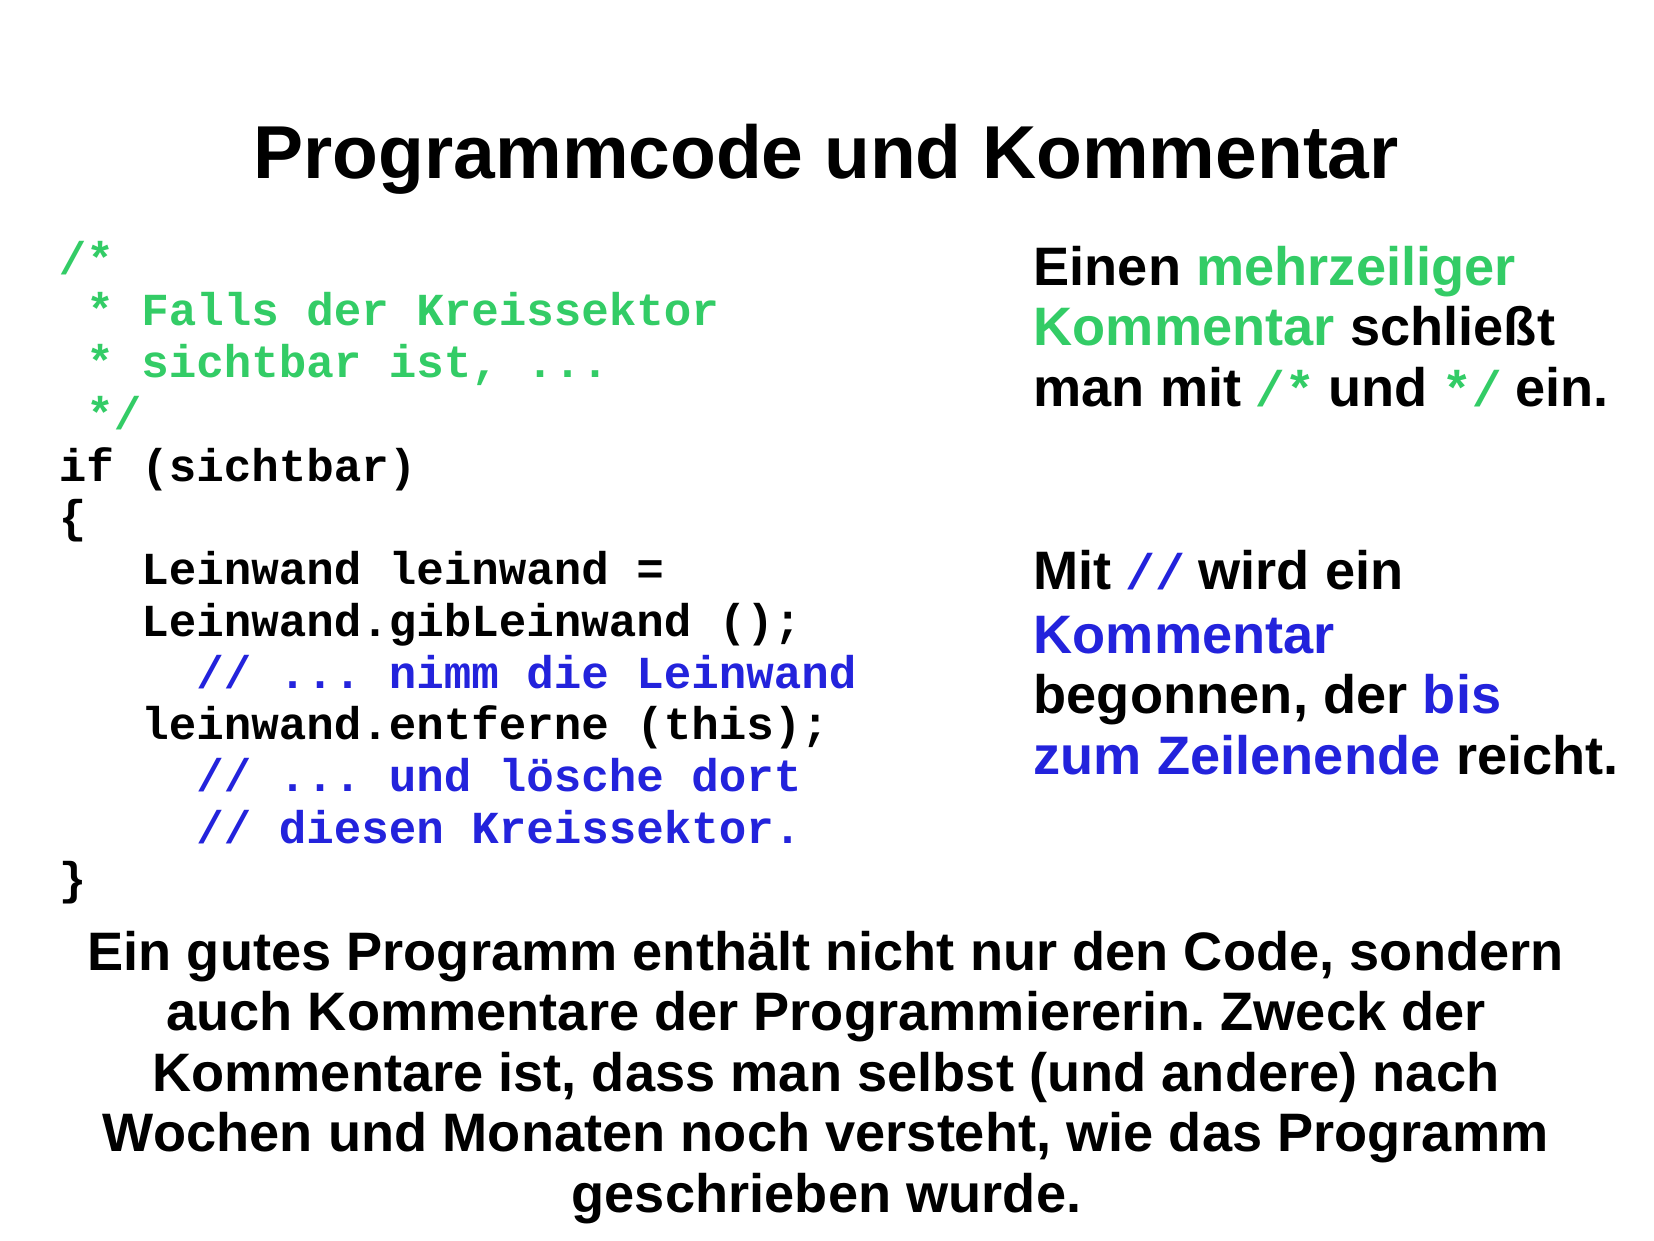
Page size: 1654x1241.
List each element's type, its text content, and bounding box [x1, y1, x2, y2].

title Programmcode und Kommentar [82, 56, 1571, 250]
list Einen mehrzeiliger Kommentar schließt man mit /* und */ ein. Mit // wird ein Kommentar begonnen, der bis zum Zeilenende reicht. [1033, 236, 1625, 857]
list /* * Falls der Kreissektor * sichtbar ist, ... */ if (sichtbar) { Leinwand leinwand = Leinwand.gibLeinwand (); // ... nimm die Leinwand leinwand.entferne (this); // ... und lösche dort // diesen Kreissektor. } [59, 236, 975, 909]
list Ein gutes Programm enthält nicht nur den Code, sondern auch Kommentare der Programmiererin. Zweck der Kommentare ist, dass man selbst (und andere) nach Wochen und Monaten noch versteht, wie das Programm geschrieben wurde. [82, 921, 1571, 1232]
